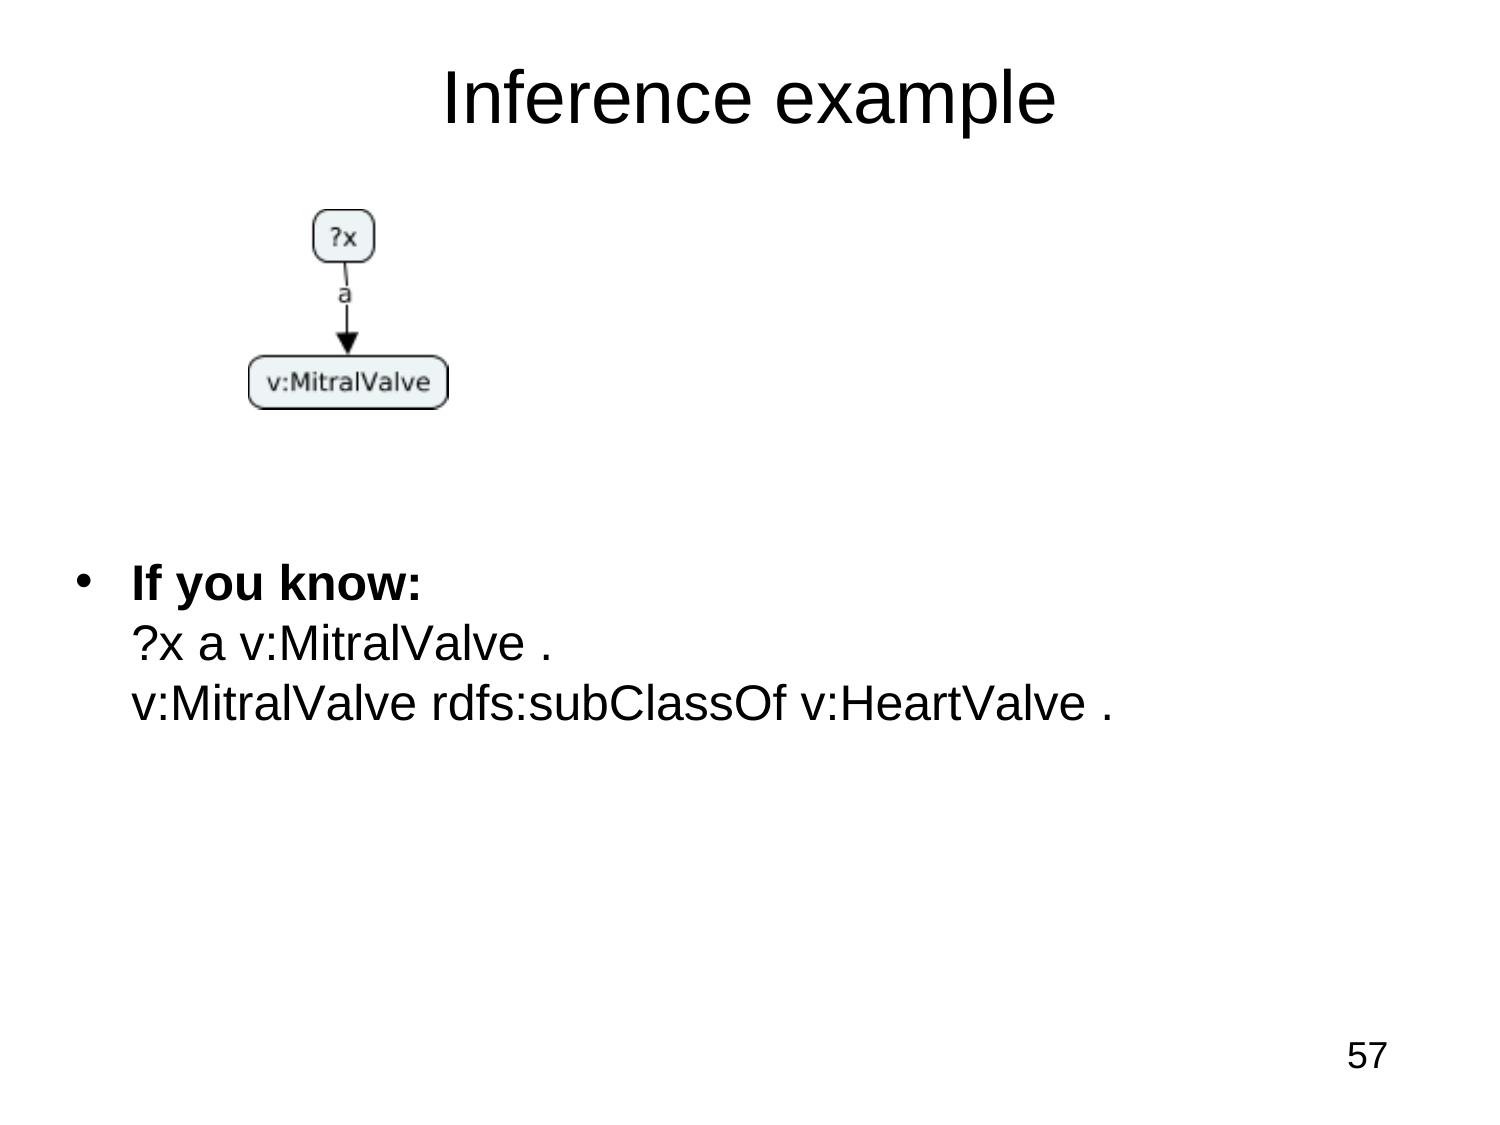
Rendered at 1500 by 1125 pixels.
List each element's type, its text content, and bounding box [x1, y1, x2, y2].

picture [248, 209, 449, 410]
list If you know: ?x a v:MitralValve . v:MitralValve rdfs:subClassOf v:HeartValve . [75, 550, 1395, 983]
title Inference example [75, 44, 1425, 233]
